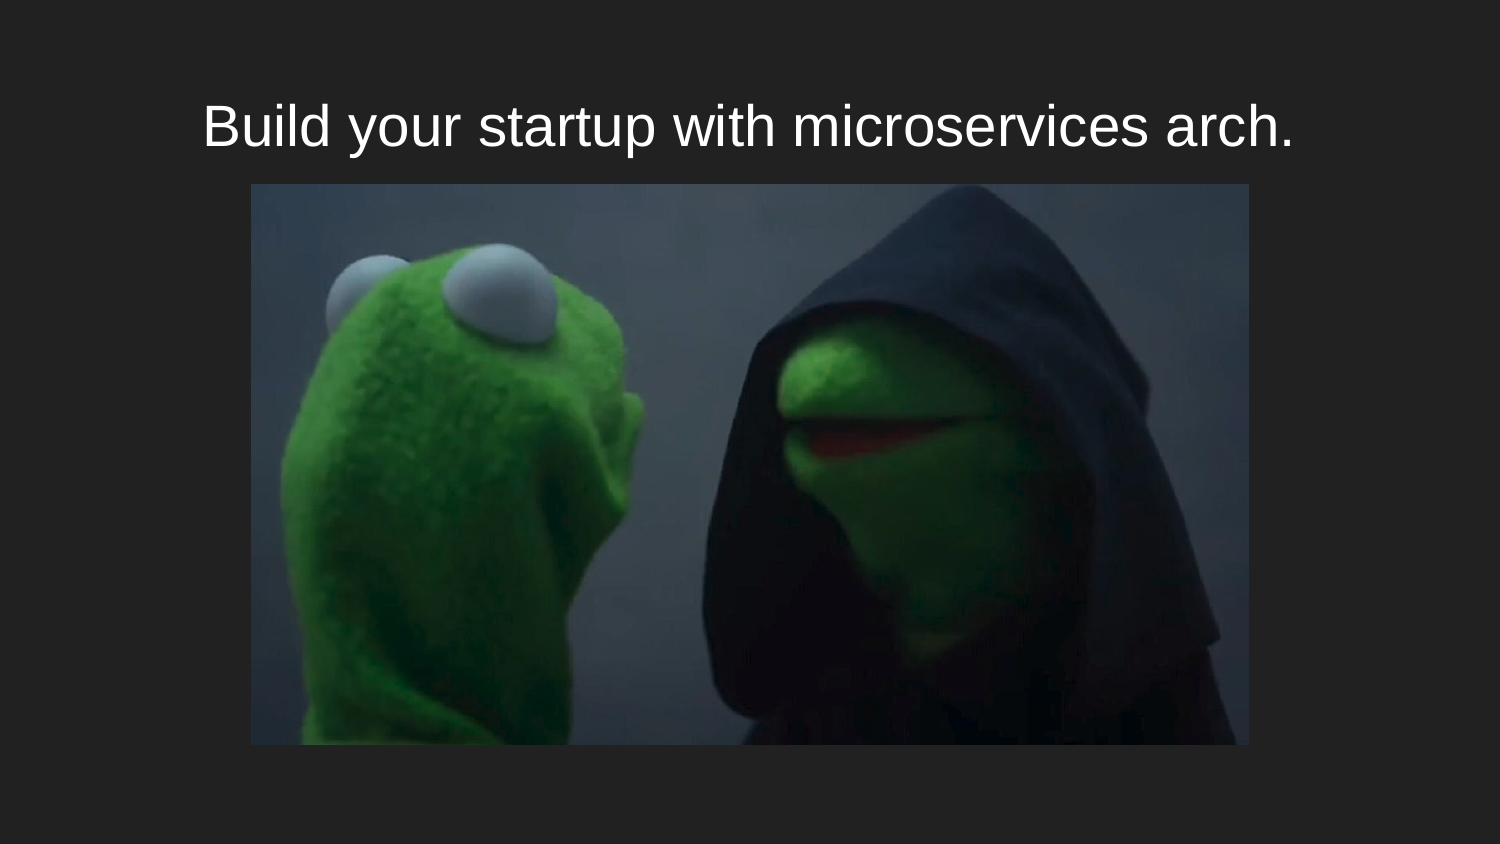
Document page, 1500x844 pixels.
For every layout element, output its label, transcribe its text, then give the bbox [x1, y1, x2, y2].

picture [251, 184, 1249, 746]
title Build your startup with microservices arch. [51, 72, 1449, 167]
